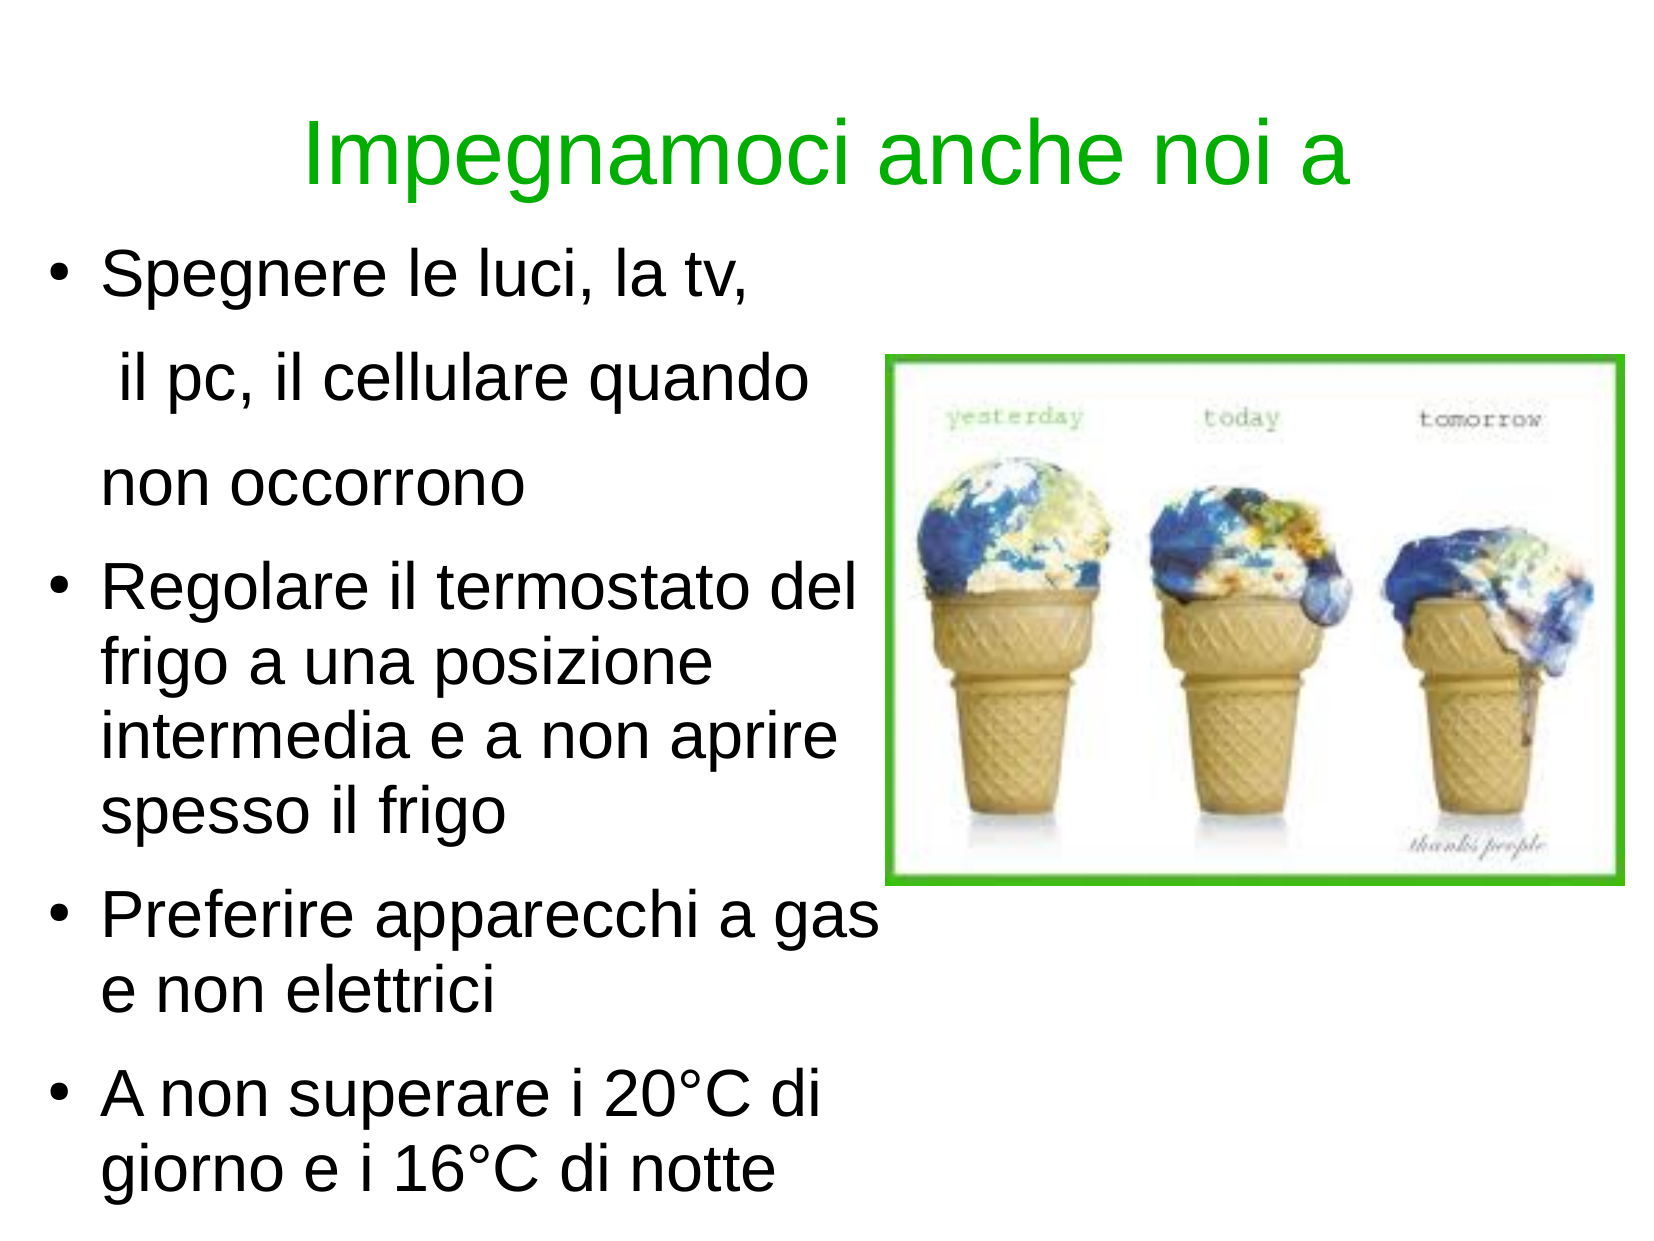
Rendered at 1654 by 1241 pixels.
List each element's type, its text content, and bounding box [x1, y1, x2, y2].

title Impegnamoci anche noi a [82, 49, 1571, 257]
list Spegnere le luci, la tv, il pc, il cellulare quando non occorrono Regolare il termostato del frigo a una posizione intermedia e a non aprire spesso il frigo Preferire apparecchi a gas e non elettrici A non superare i 20°C di giorno e i 16°C di notte [29, 236, 928, 1207]
picture [928, 354, 1625, 886]
